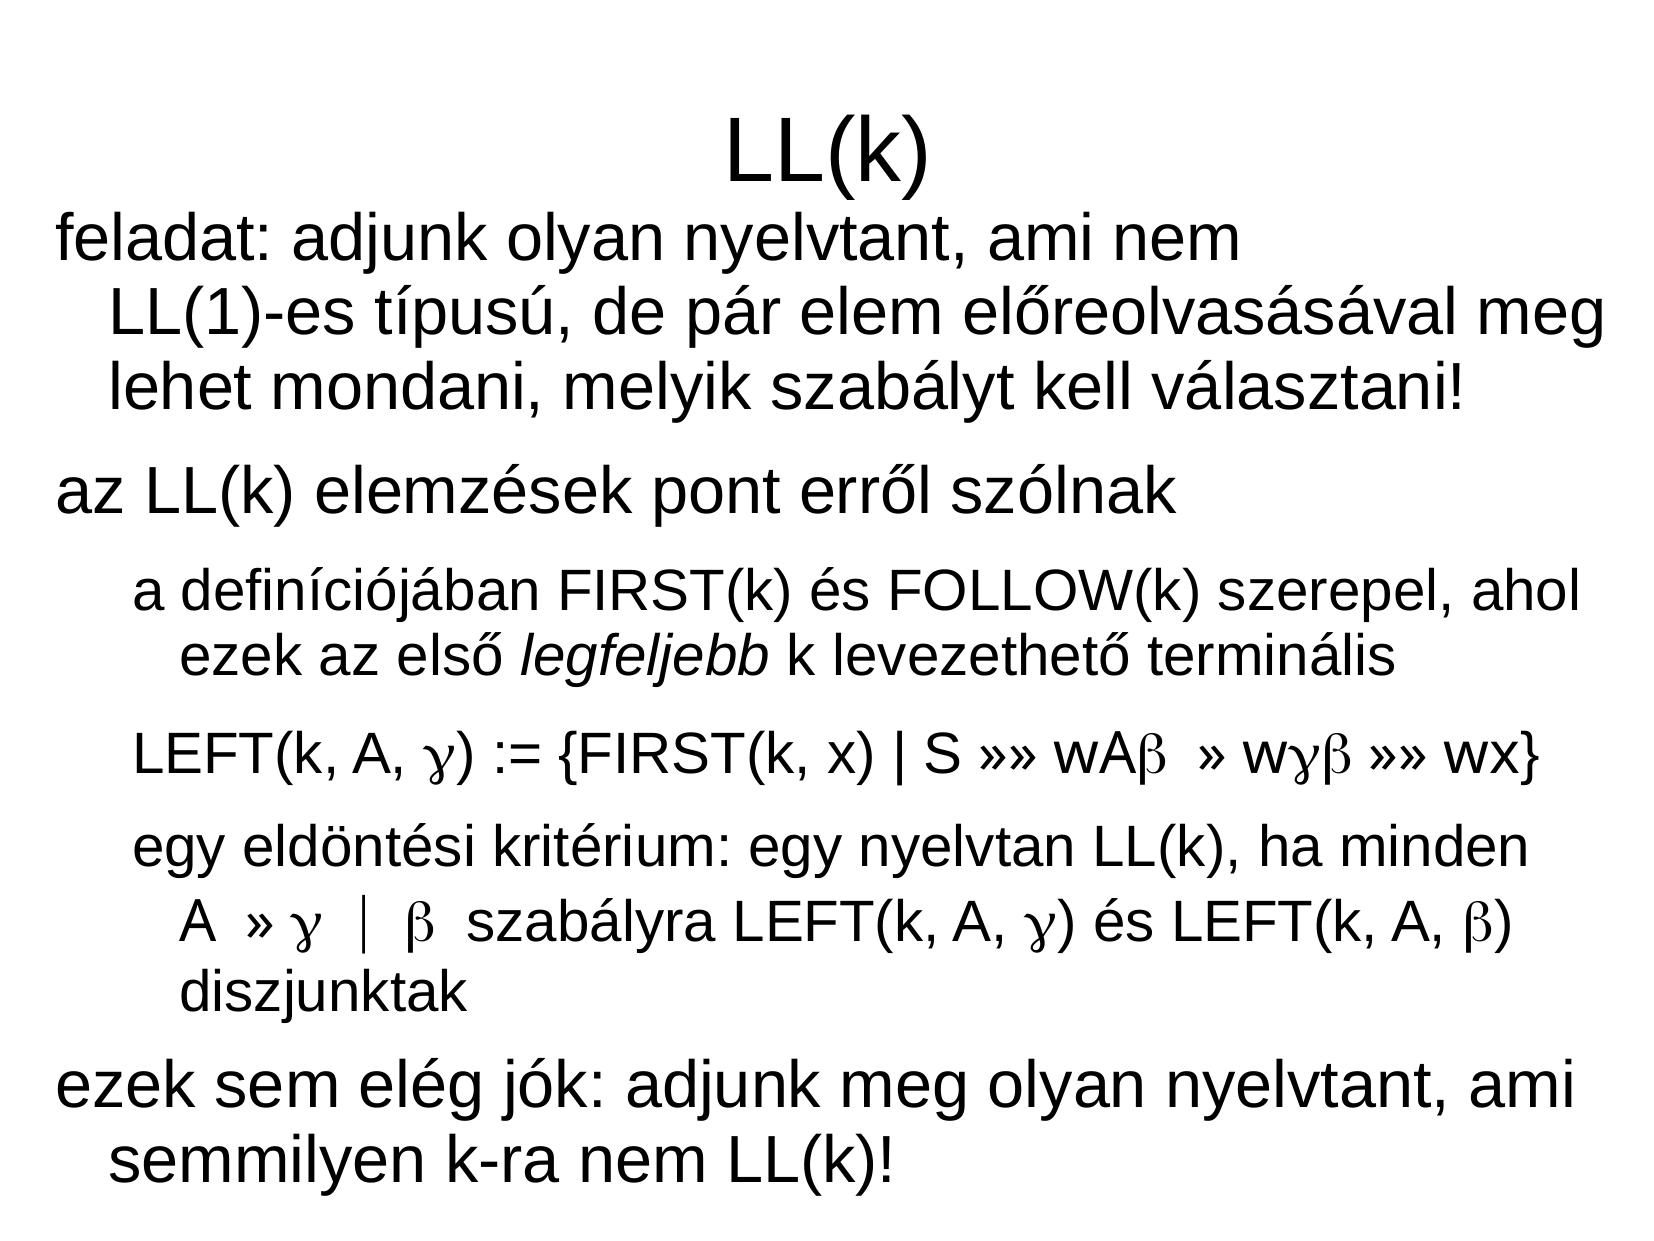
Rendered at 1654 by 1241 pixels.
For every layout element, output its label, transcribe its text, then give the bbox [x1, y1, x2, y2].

title LL(k) [121, 46, 1534, 199]
list feladat: adjunk olyan nyelvtant, ami nem LL(1)-es típusú, de pár elem előreolvasásával meg lehet mondani, melyik szabályt kell választani! az LL(k) elemzések pont erről szólnak a definíciójában FIRST(k) és FOLLOW(k) szerepel, ahol ezek az első legfeljebb k levezethető terminális LEFT(k, A, g) := {FIRST(k, x) | S »» wAb » wgb »» wx} egy eldöntési kritérium: egy nyelvtan LL(k), ha minden A » g | b szabályra LEFT(k, A, g) és LEFT(k, A, b) diszjunktak ezek sem elég jók: adjunk meg olyan nyelvtant, ami semmilyen k-ra nem LL(k)! [37, 199, 1613, 1188]
